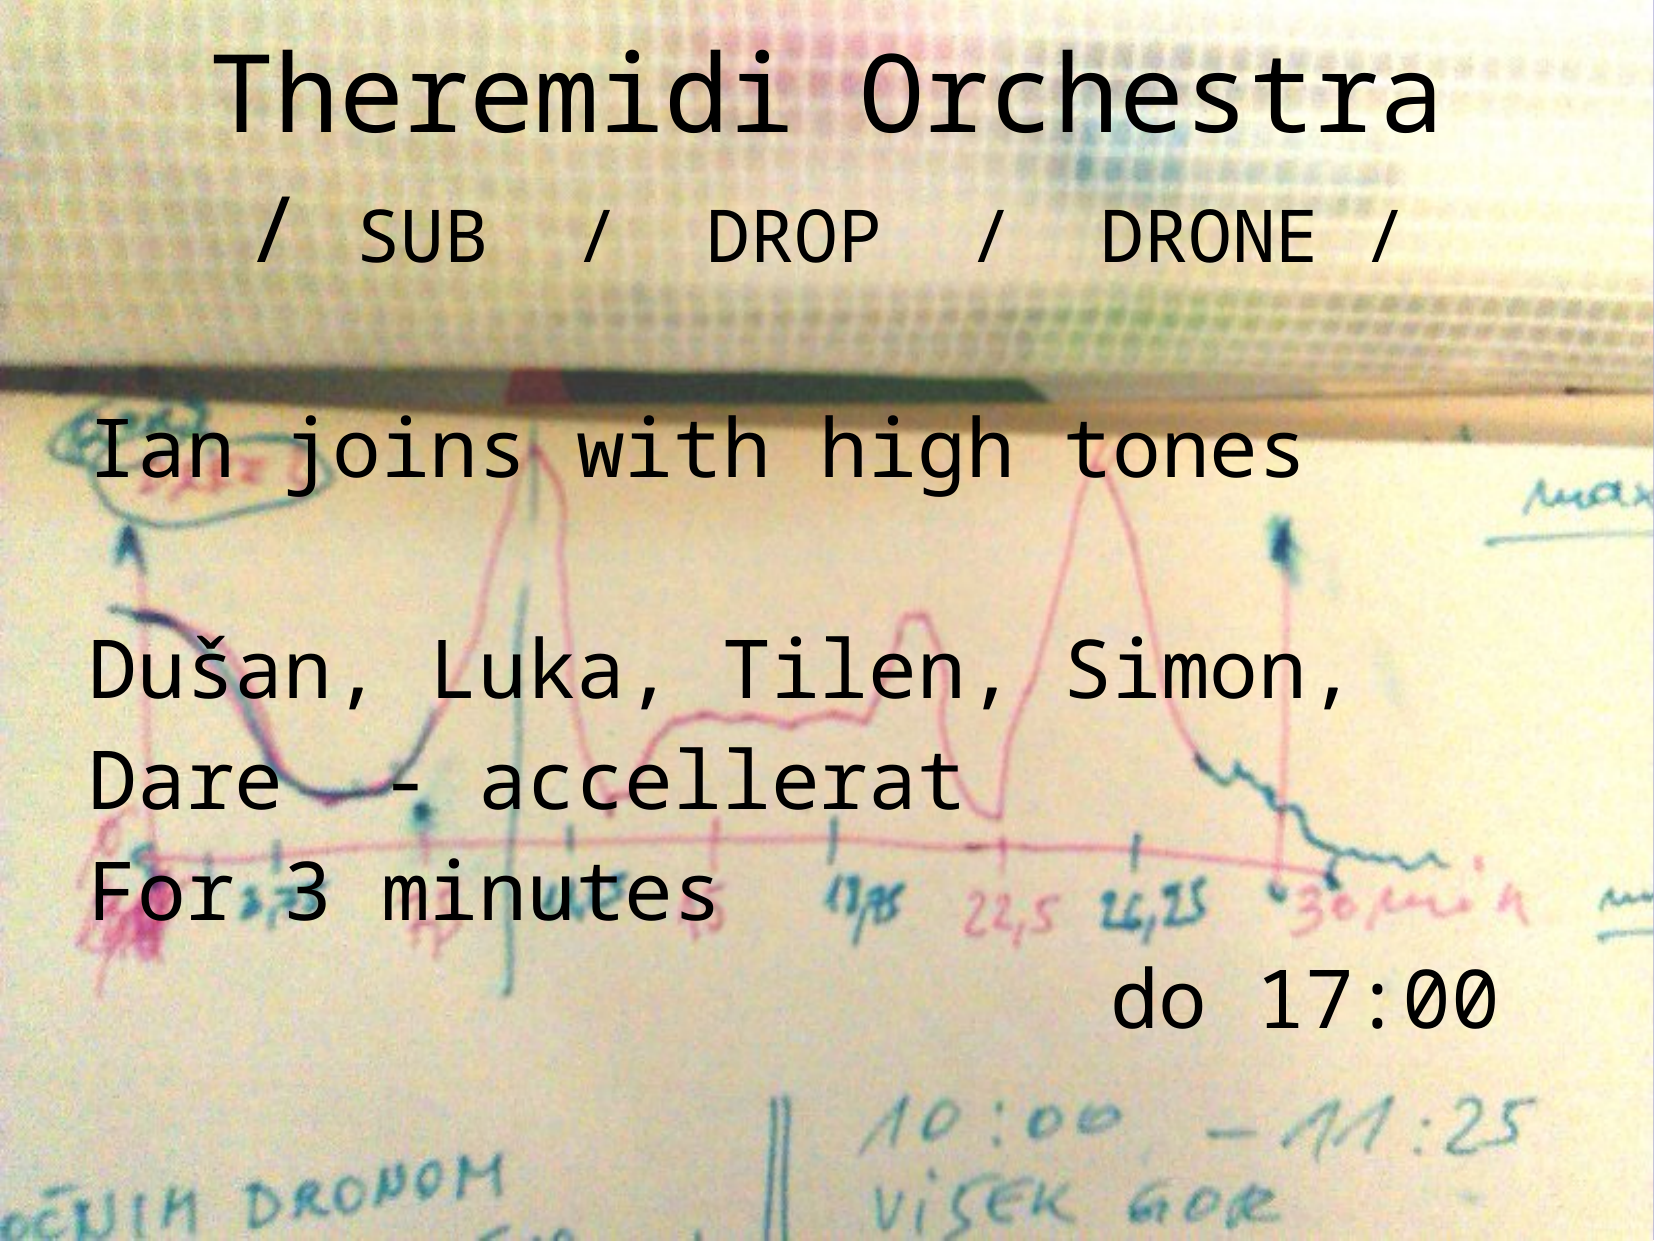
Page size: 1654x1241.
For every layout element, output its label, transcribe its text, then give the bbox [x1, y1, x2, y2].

picture [0, 0, 1654, 1241]
title Theremidi Orchestra / SUB / DROP / DRONE / [82, 46, 1571, 260]
text_box Ian joins with high tones Dušan, Luka, Tilen, Simon, Dare - accellerat For 3 minutes [88, 272, 1566, 1063]
text_box do 17:00 [1110, 900, 1620, 1096]
